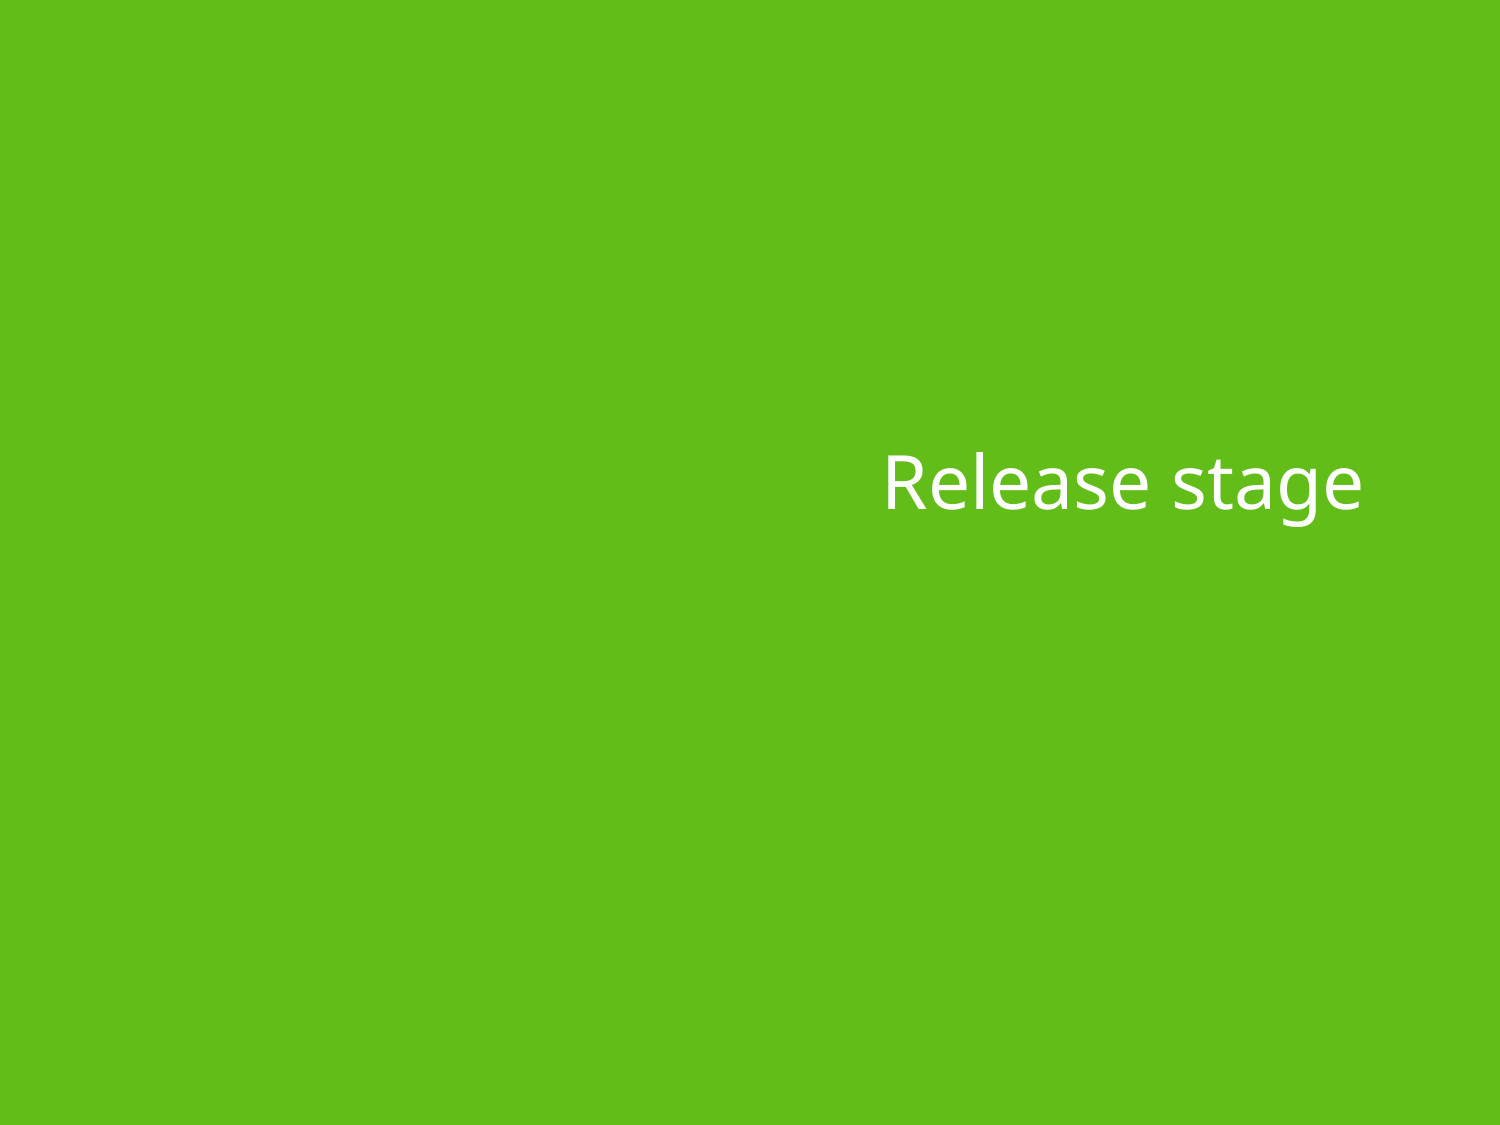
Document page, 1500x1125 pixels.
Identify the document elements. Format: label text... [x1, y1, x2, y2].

title Release stage [245, 386, 1380, 575]
